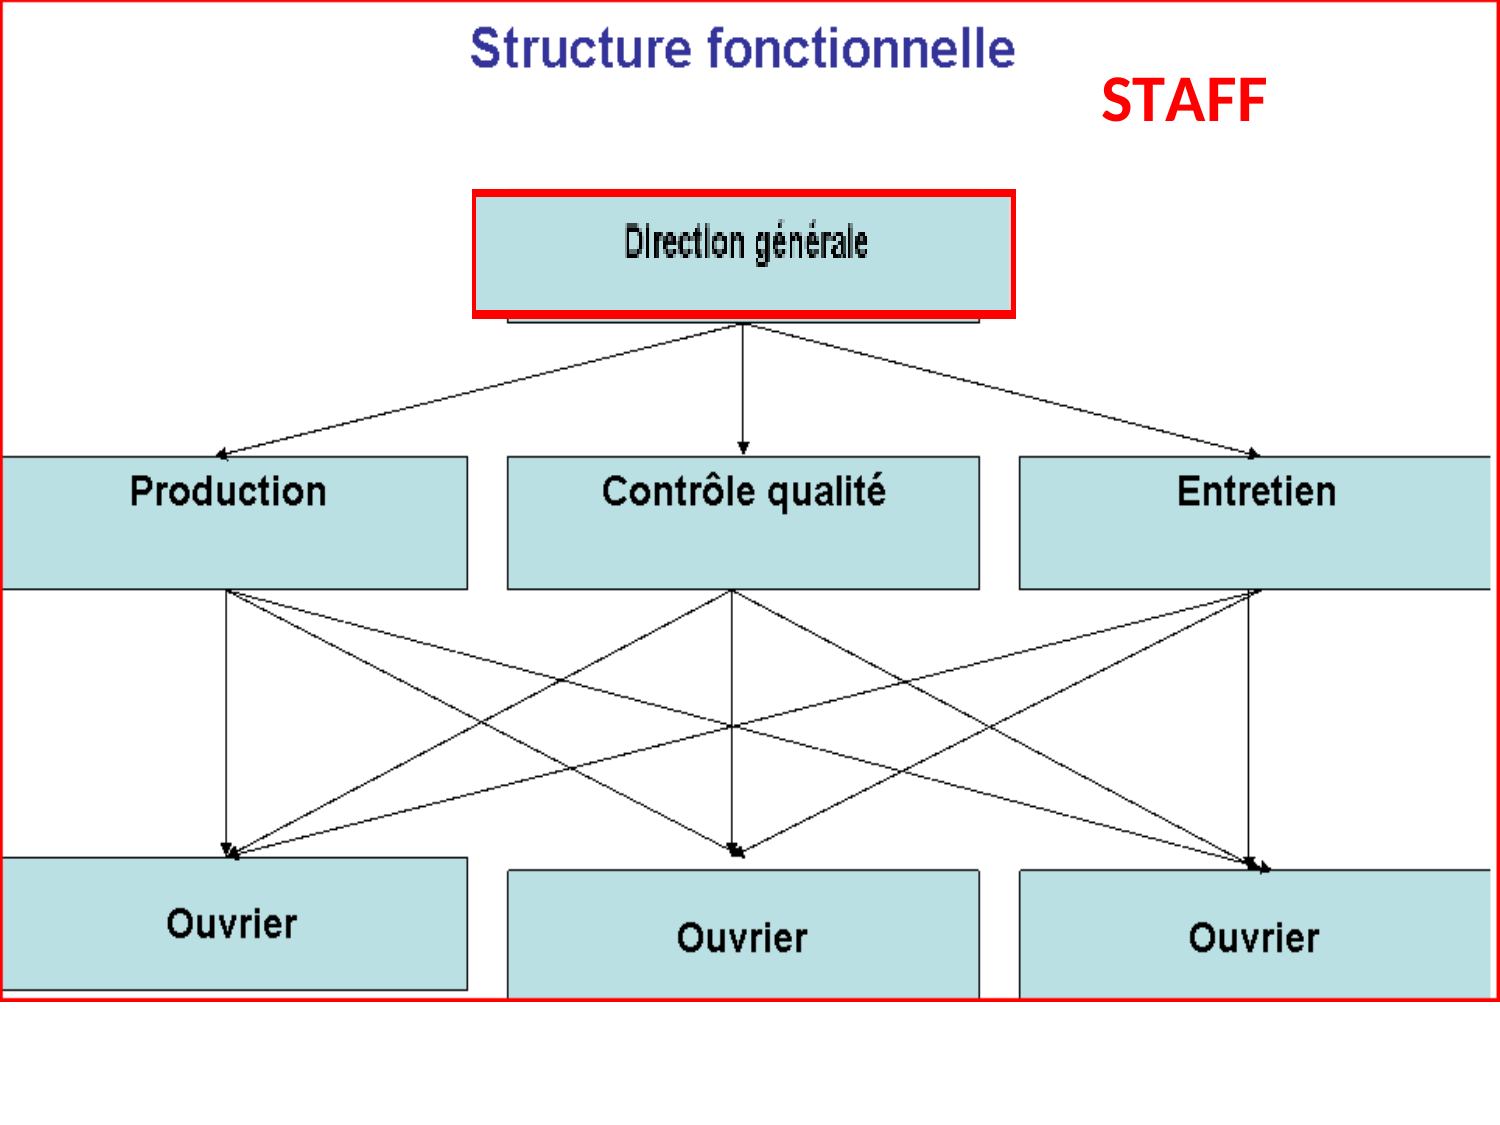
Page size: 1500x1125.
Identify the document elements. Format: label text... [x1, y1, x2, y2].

picture [0, 0, 1500, 1002]
text_box STAFF [1086, 47, 1283, 143]
